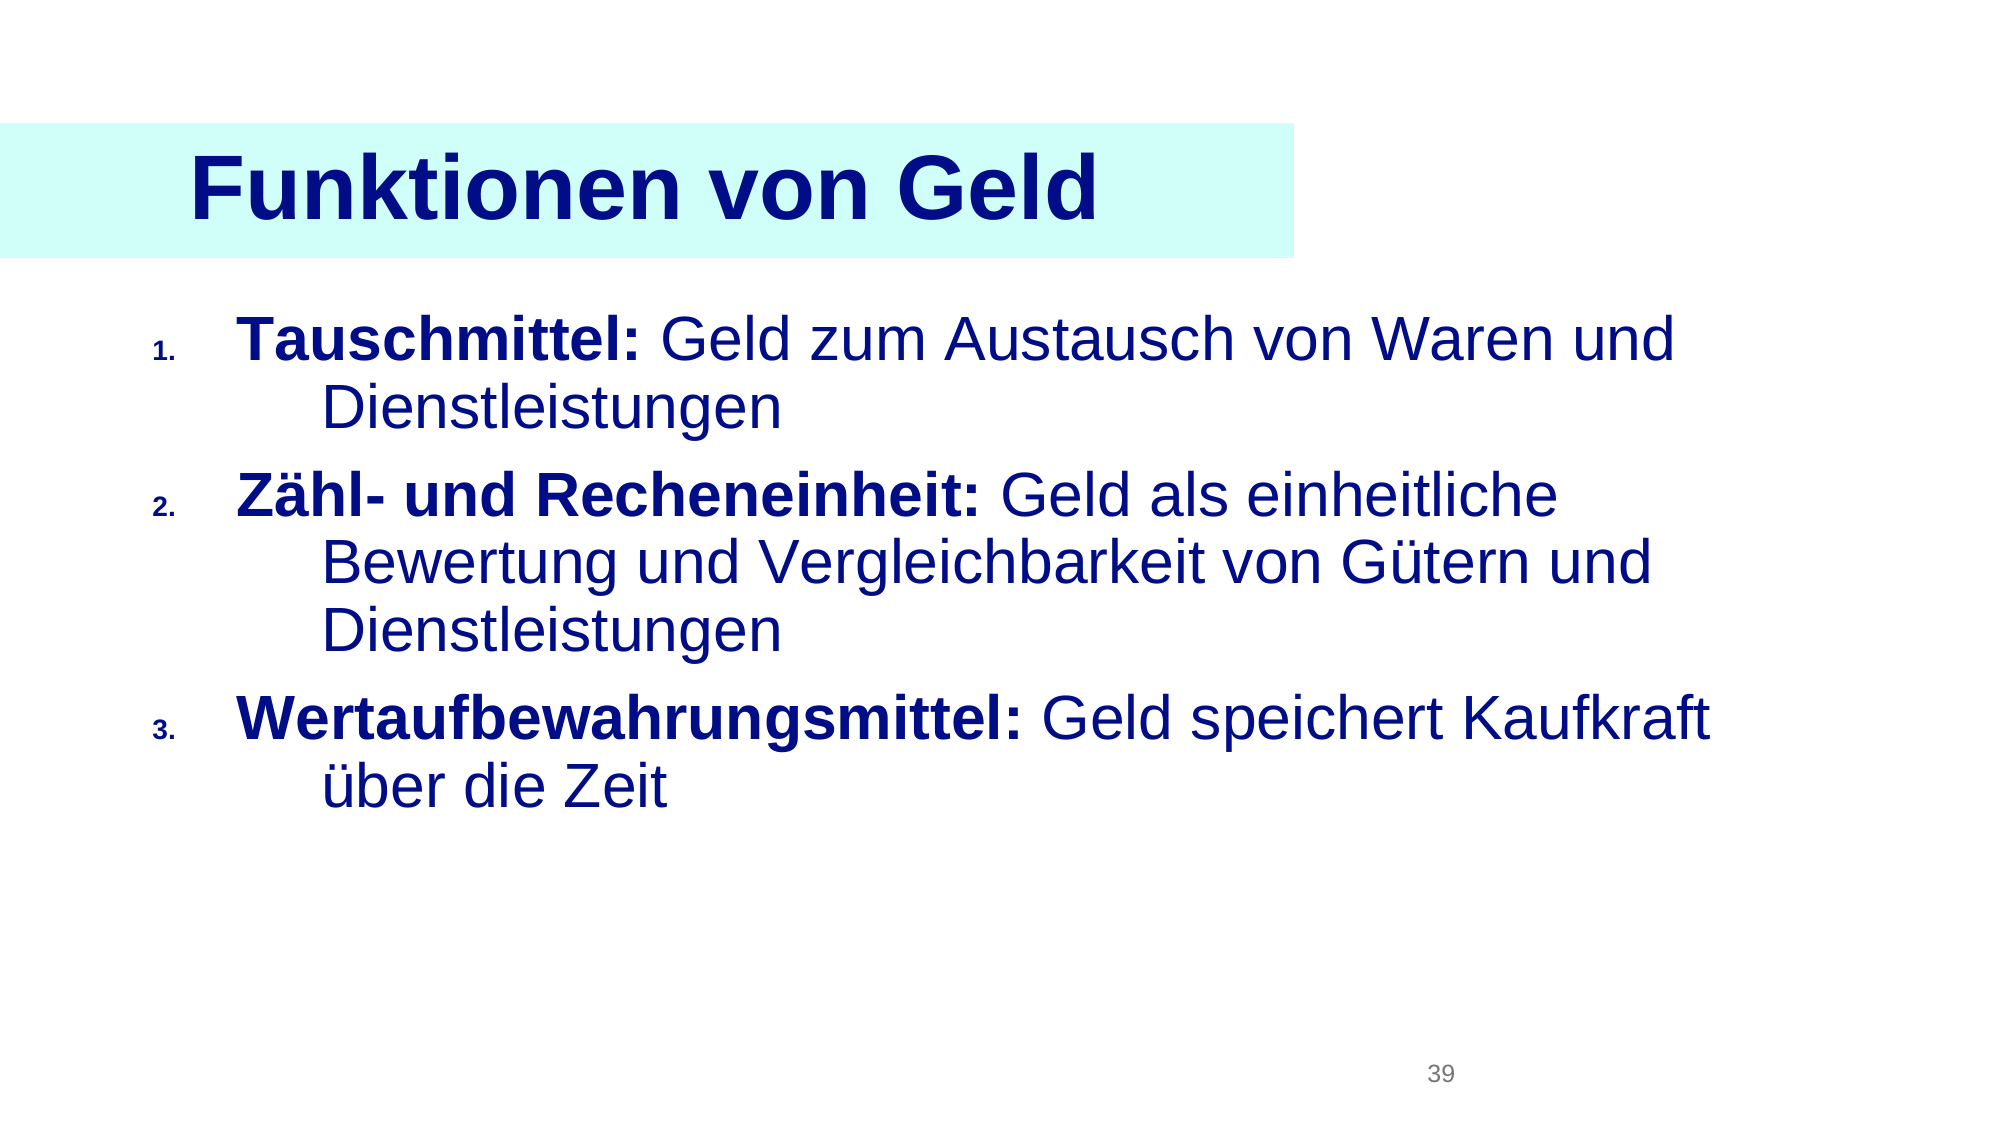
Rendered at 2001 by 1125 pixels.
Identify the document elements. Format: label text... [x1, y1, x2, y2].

list Tauschmittel: Geld zum Austausch von Waren und Dienstleistungen Zähl- und Recheneinheit: Geld als einheitliche Bewertung und Vergleichbarkeit von Gütern und Dienstleistungen Wertaufbewahrungsmittel: Geld speichert Kaufkraft über die Zeit [137, 299, 1863, 1014]
list Funktionen von Geld [137, 129, 1292, 258]
